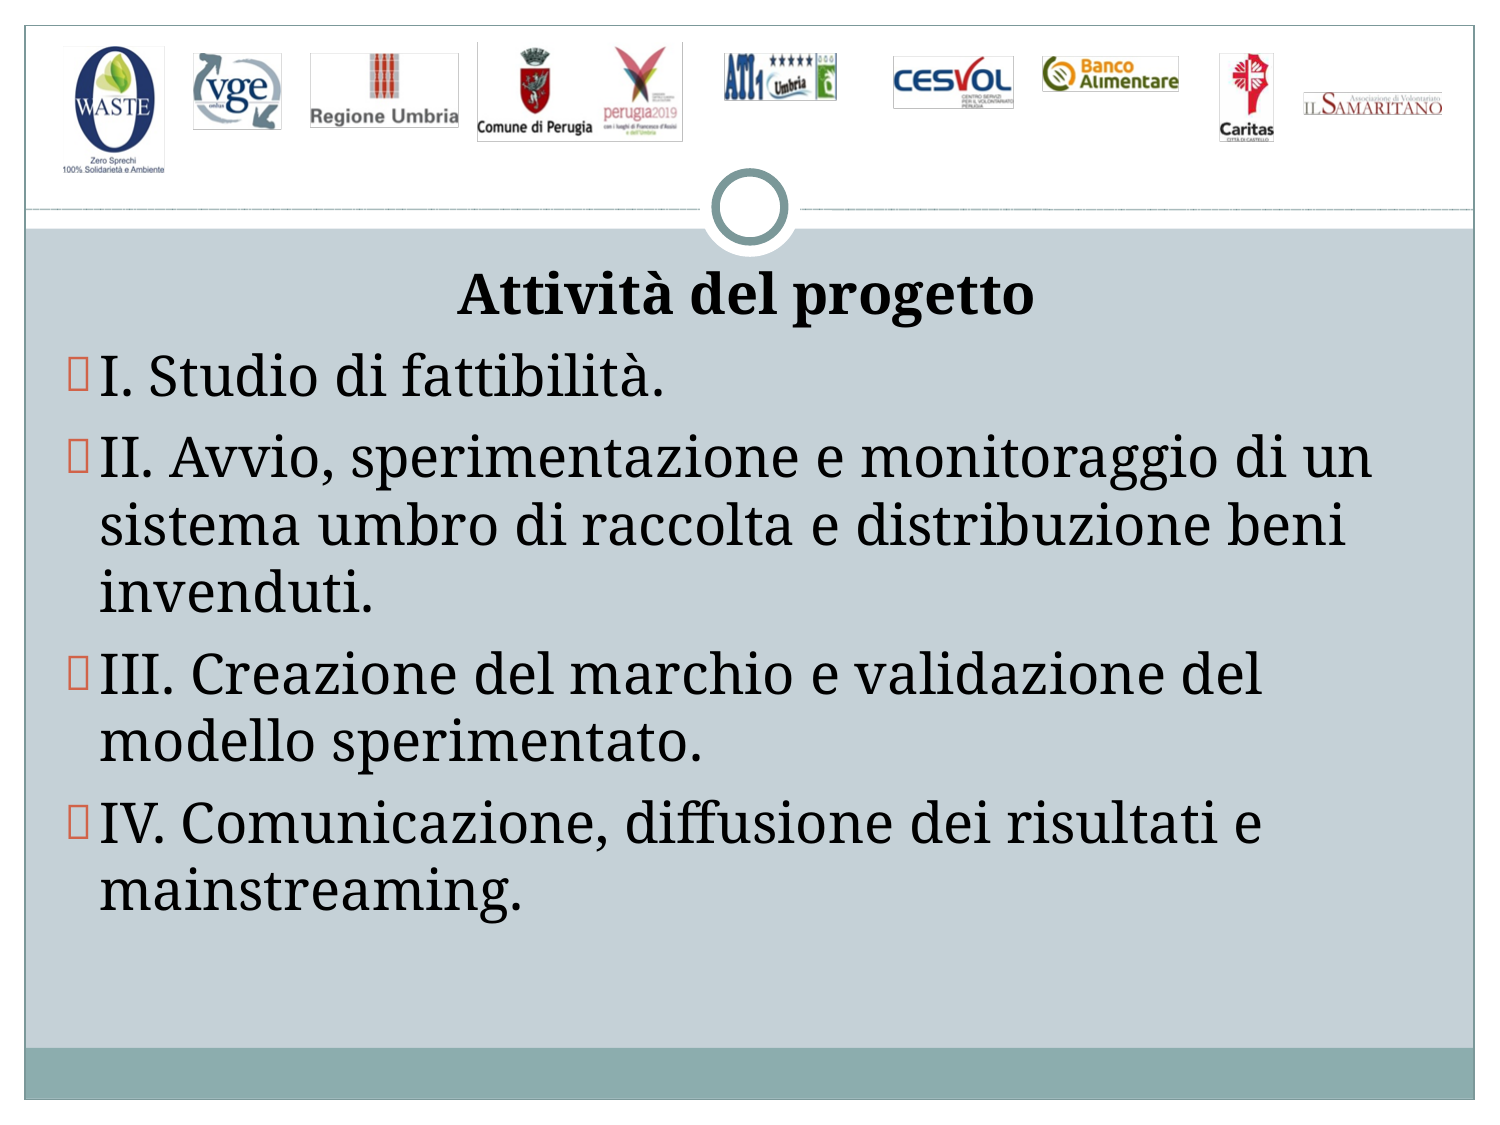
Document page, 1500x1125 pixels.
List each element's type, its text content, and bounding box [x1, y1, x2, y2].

picture [53, 42, 1454, 191]
text_box Attività del progetto I. Studio di fattibilità. II. Avvio, sperimentazione e monitoraggio di un sistema umbro di raccolta e distribuzione beni invenduti. III. Creazione del marchio e validazione del modello sperimentato. IV. Comunicazione, diffusione dei risultati e mainstreaming. [49, 250, 1445, 1012]
